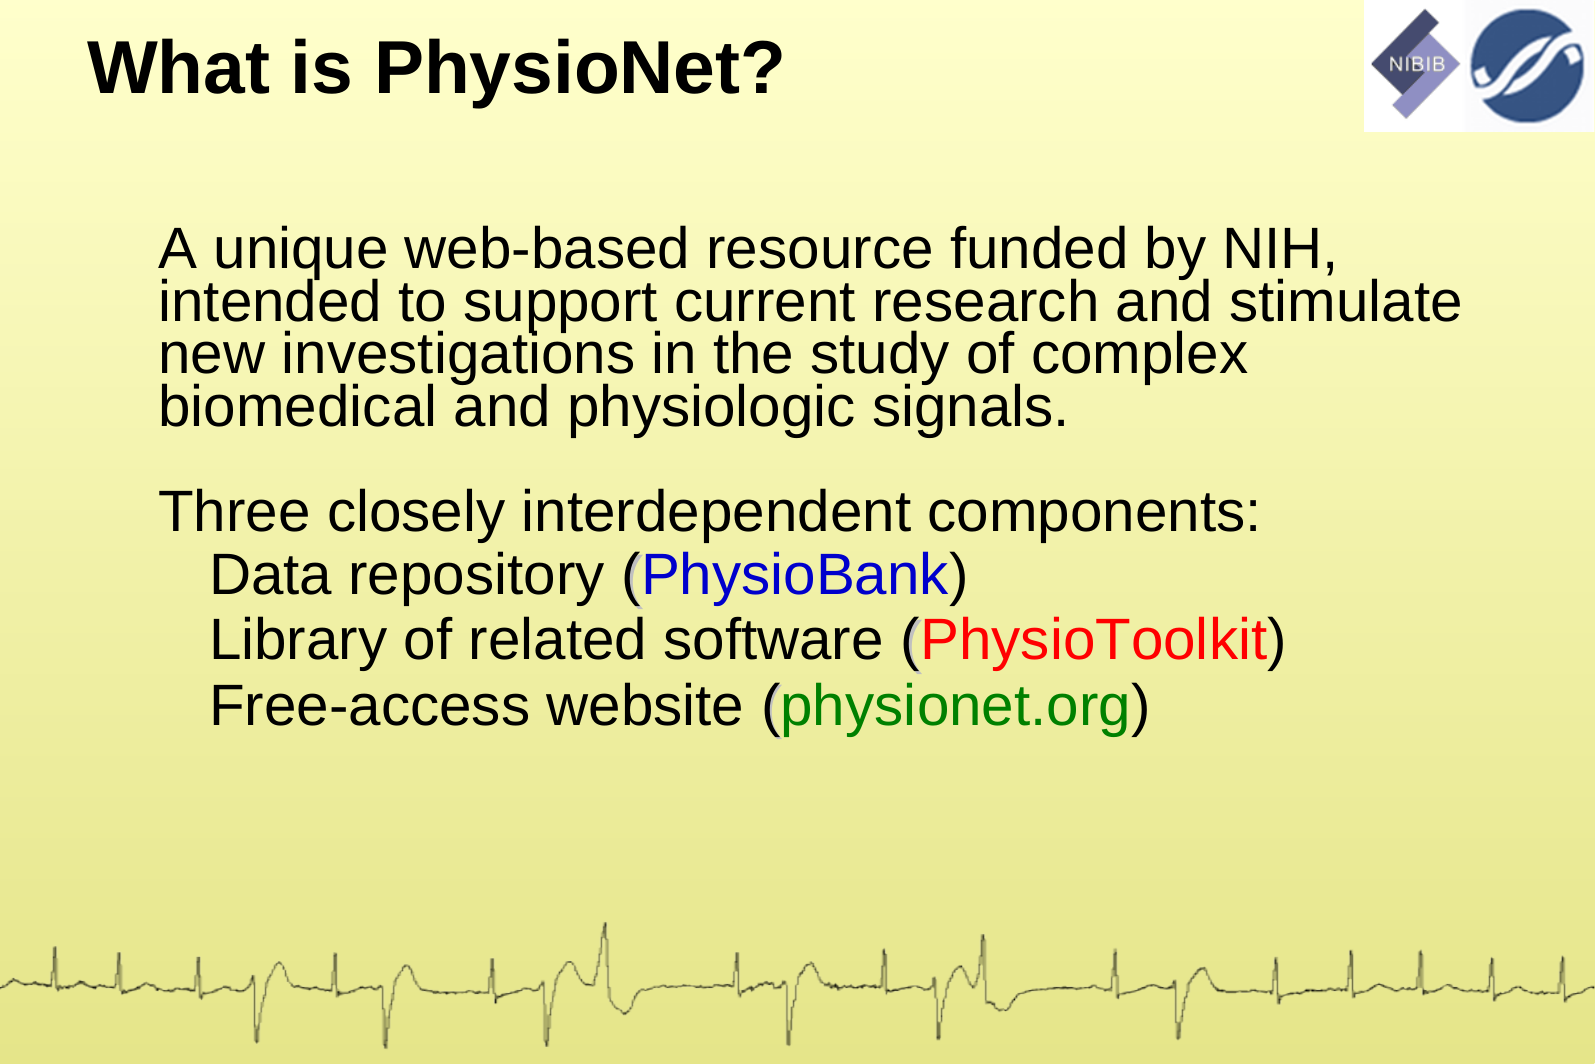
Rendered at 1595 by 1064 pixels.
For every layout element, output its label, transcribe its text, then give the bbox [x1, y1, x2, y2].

text_box What is PhysioNet? [72, 31, 1510, 116]
text_box A unique web-based resource funded by NIH, intended to support current research and stimulate new investigations in the study of complex biomedical and physiologic signals. Three closely interdependent components: Data repository (PhysioBank) Library of related software (PhysioToolkit) Free-access website (physionet.org) [143, 219, 1501, 820]
picture [0, 913, 1595, 1064]
picture [1364, 0, 1595, 132]
